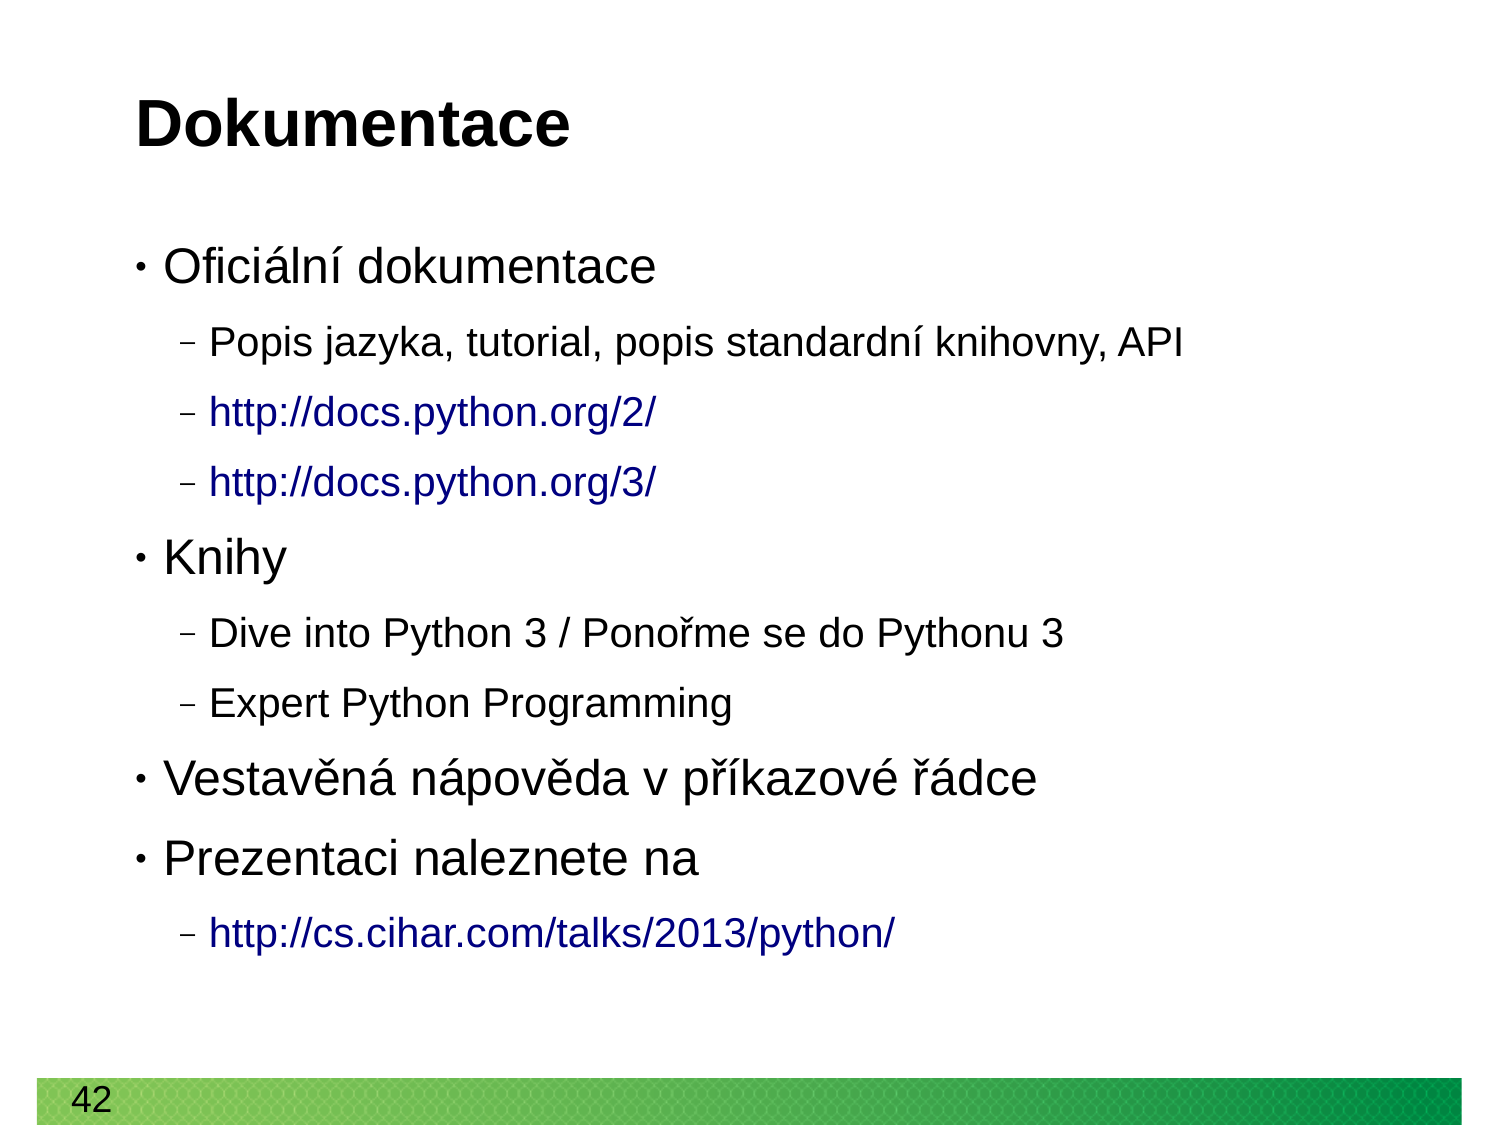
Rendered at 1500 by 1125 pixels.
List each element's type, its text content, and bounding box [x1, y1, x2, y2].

list Oficiální dokumentace Popis jazyka, tutorial, popis standardní knihovny, API http://docs.python.org/2/ http://docs.python.org/3/ Knihy Dive into Python 3 / Ponořme se do Pythonu 3 Expert Python Programming Vestavěná nápověda v příkazové řádce Prezentaci naleznete na http://cs.cihar.com/talks/2013/python/ [135, 238, 1372, 982]
title Dokumentace [135, 41, 1372, 204]
picture [36, 1078, 1462, 1125]
